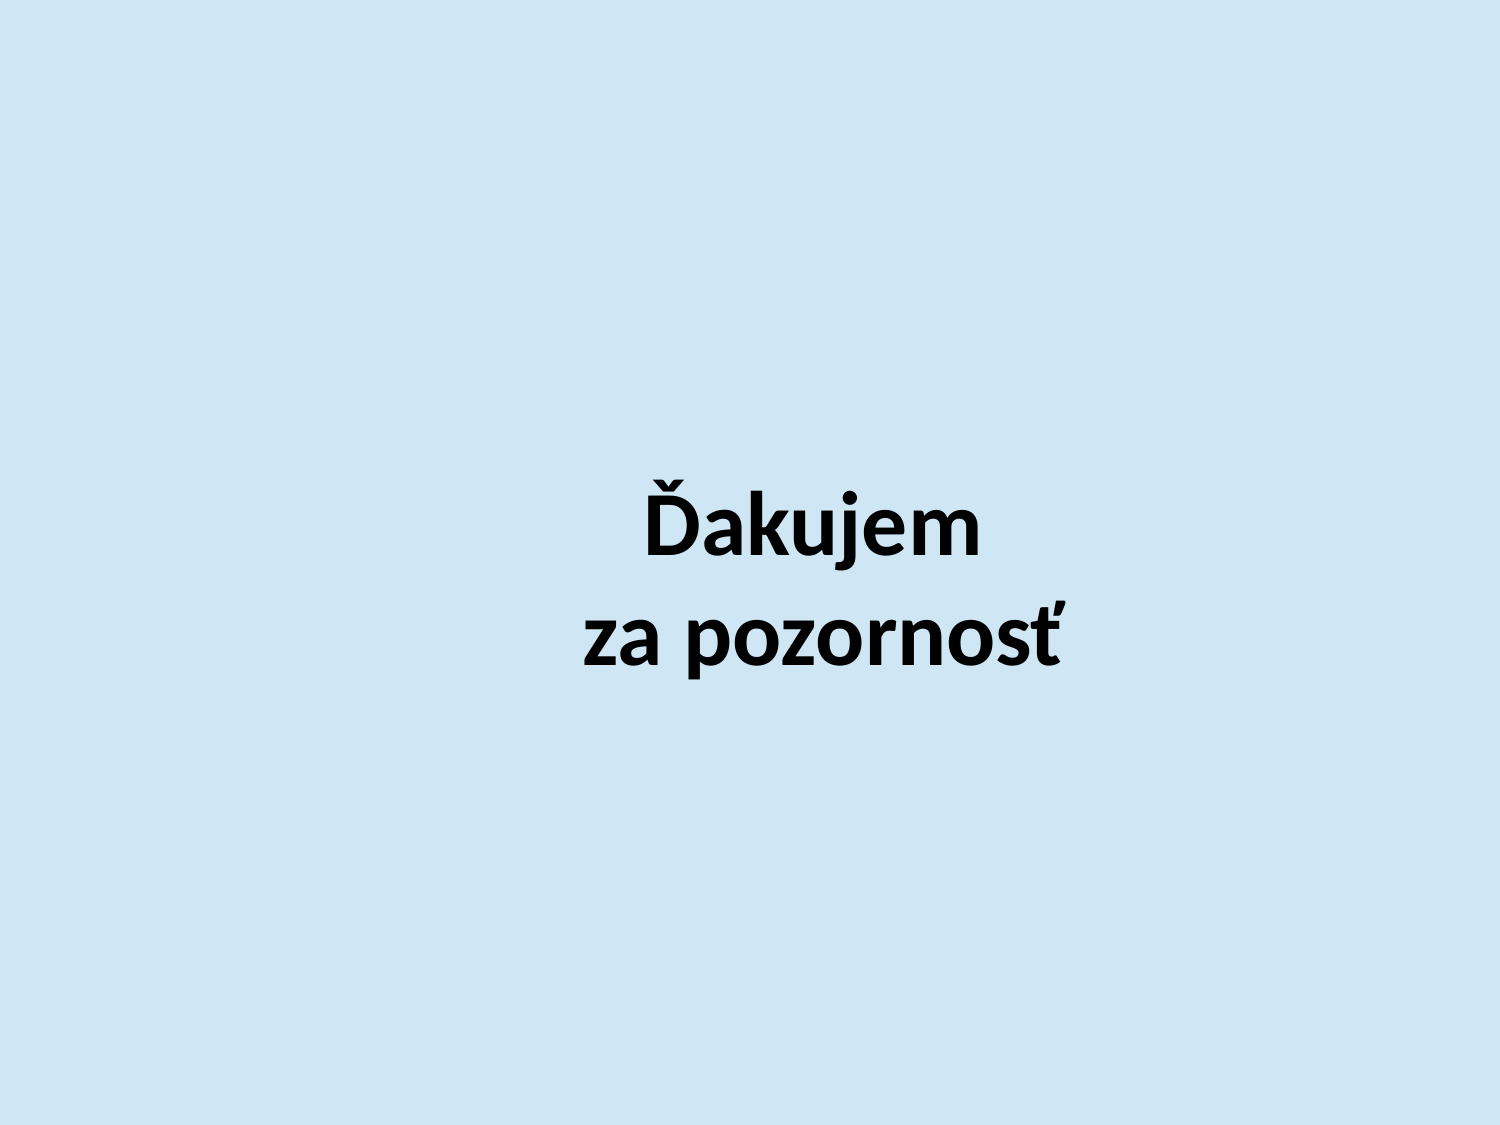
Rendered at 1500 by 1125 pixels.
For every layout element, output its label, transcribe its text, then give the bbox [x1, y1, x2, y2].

title Ďakujem za pozornosť [147, 456, 1500, 757]
